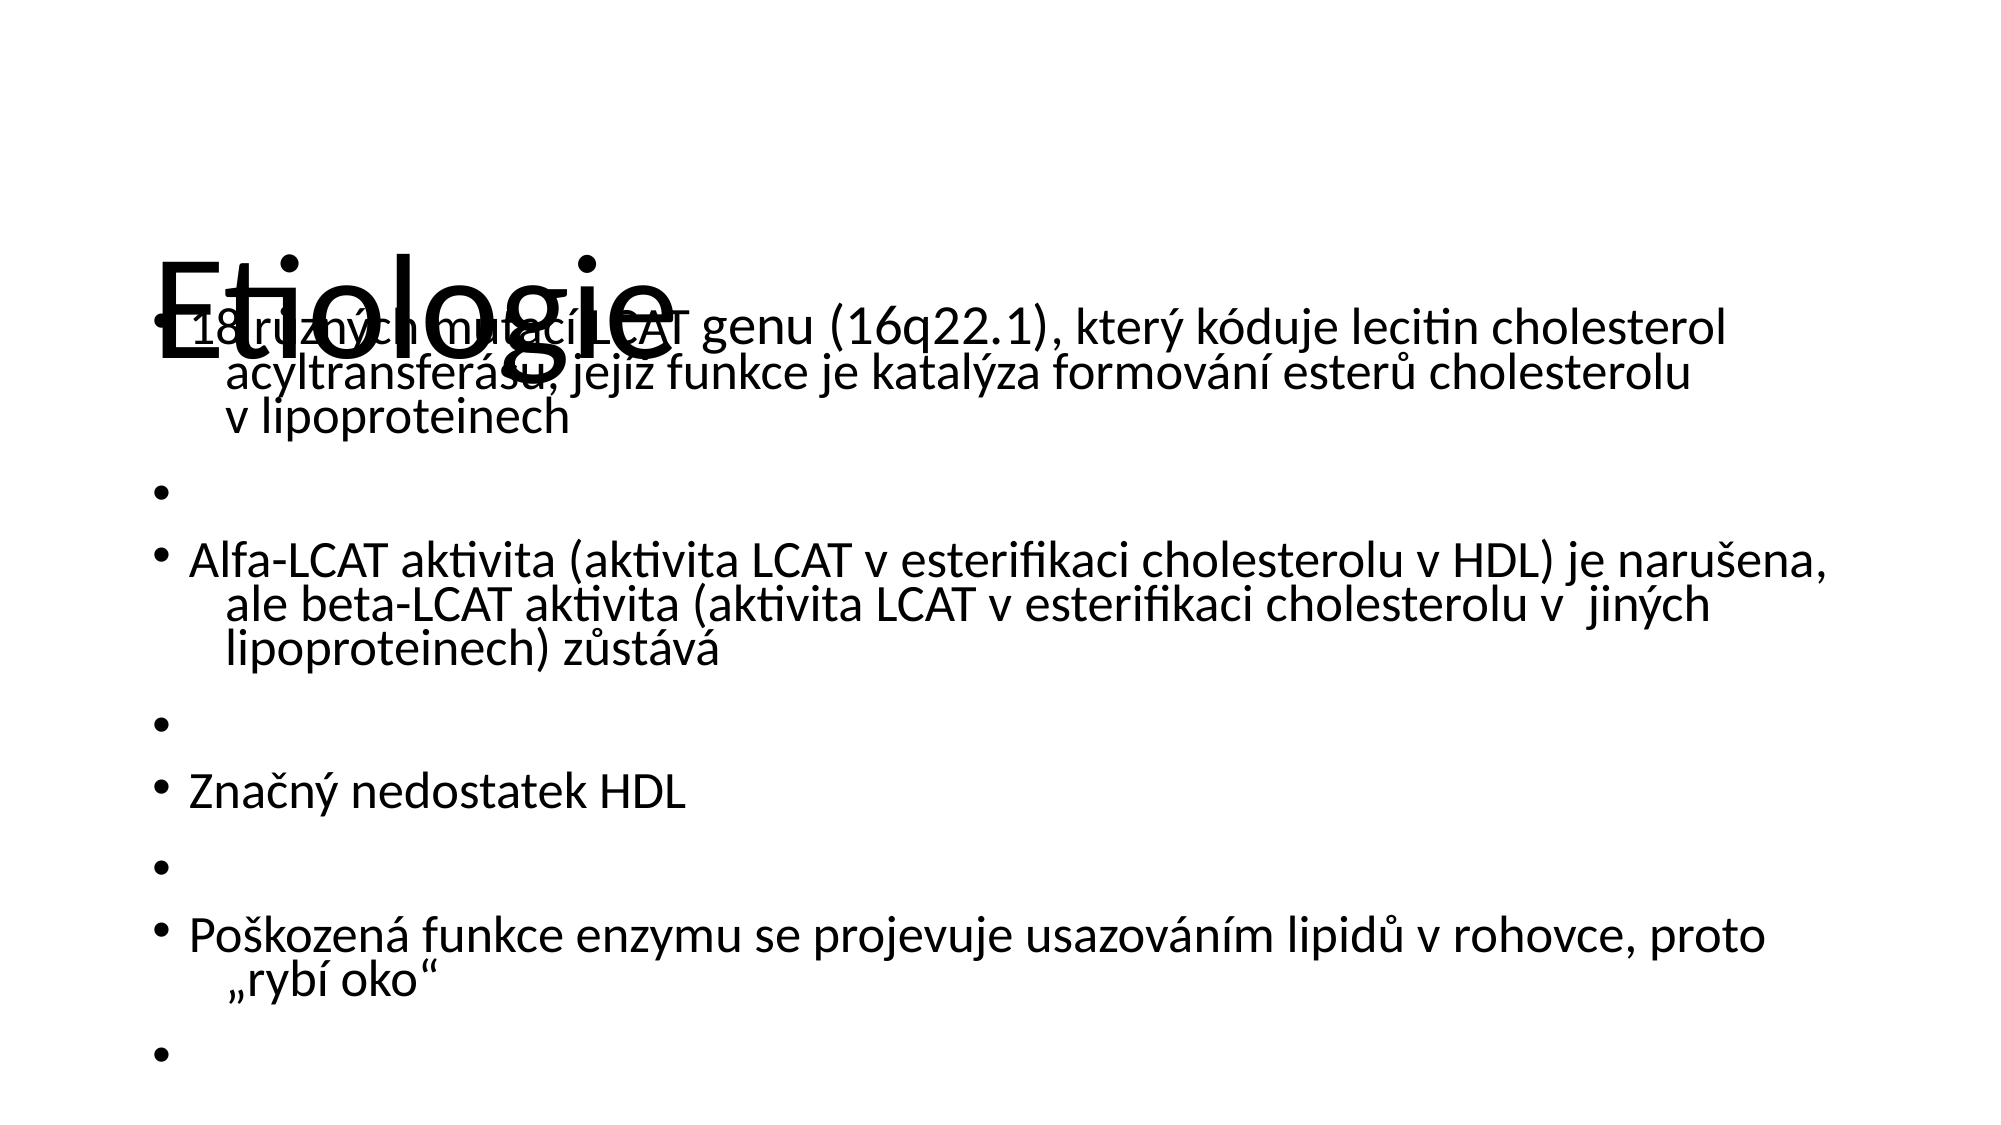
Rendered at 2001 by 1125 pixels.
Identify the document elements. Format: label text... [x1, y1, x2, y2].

title Etiologie [137, 59, 1863, 278]
list 18 různých mutací LCAT genu (16q22.1), který kóduje lecitin cholesterol acyltransferásu, jejíž funkce je katalýza formování esterů cholesterolu v lipoproteinech Alfa-LCAT aktivita (aktivita LCAT v esterifikaci cholesterolu v HDL) je narušena, ale beta-LCAT aktivita (aktivita LCAT v esterifikaci cholesterolu v jiných lipoproteinech) zůstává Značný nedostatek HDL Poškozená funkce enzymu se projevuje usazováním lipidů v rohovce, proto „rybí oko“ [137, 299, 1863, 1014]
